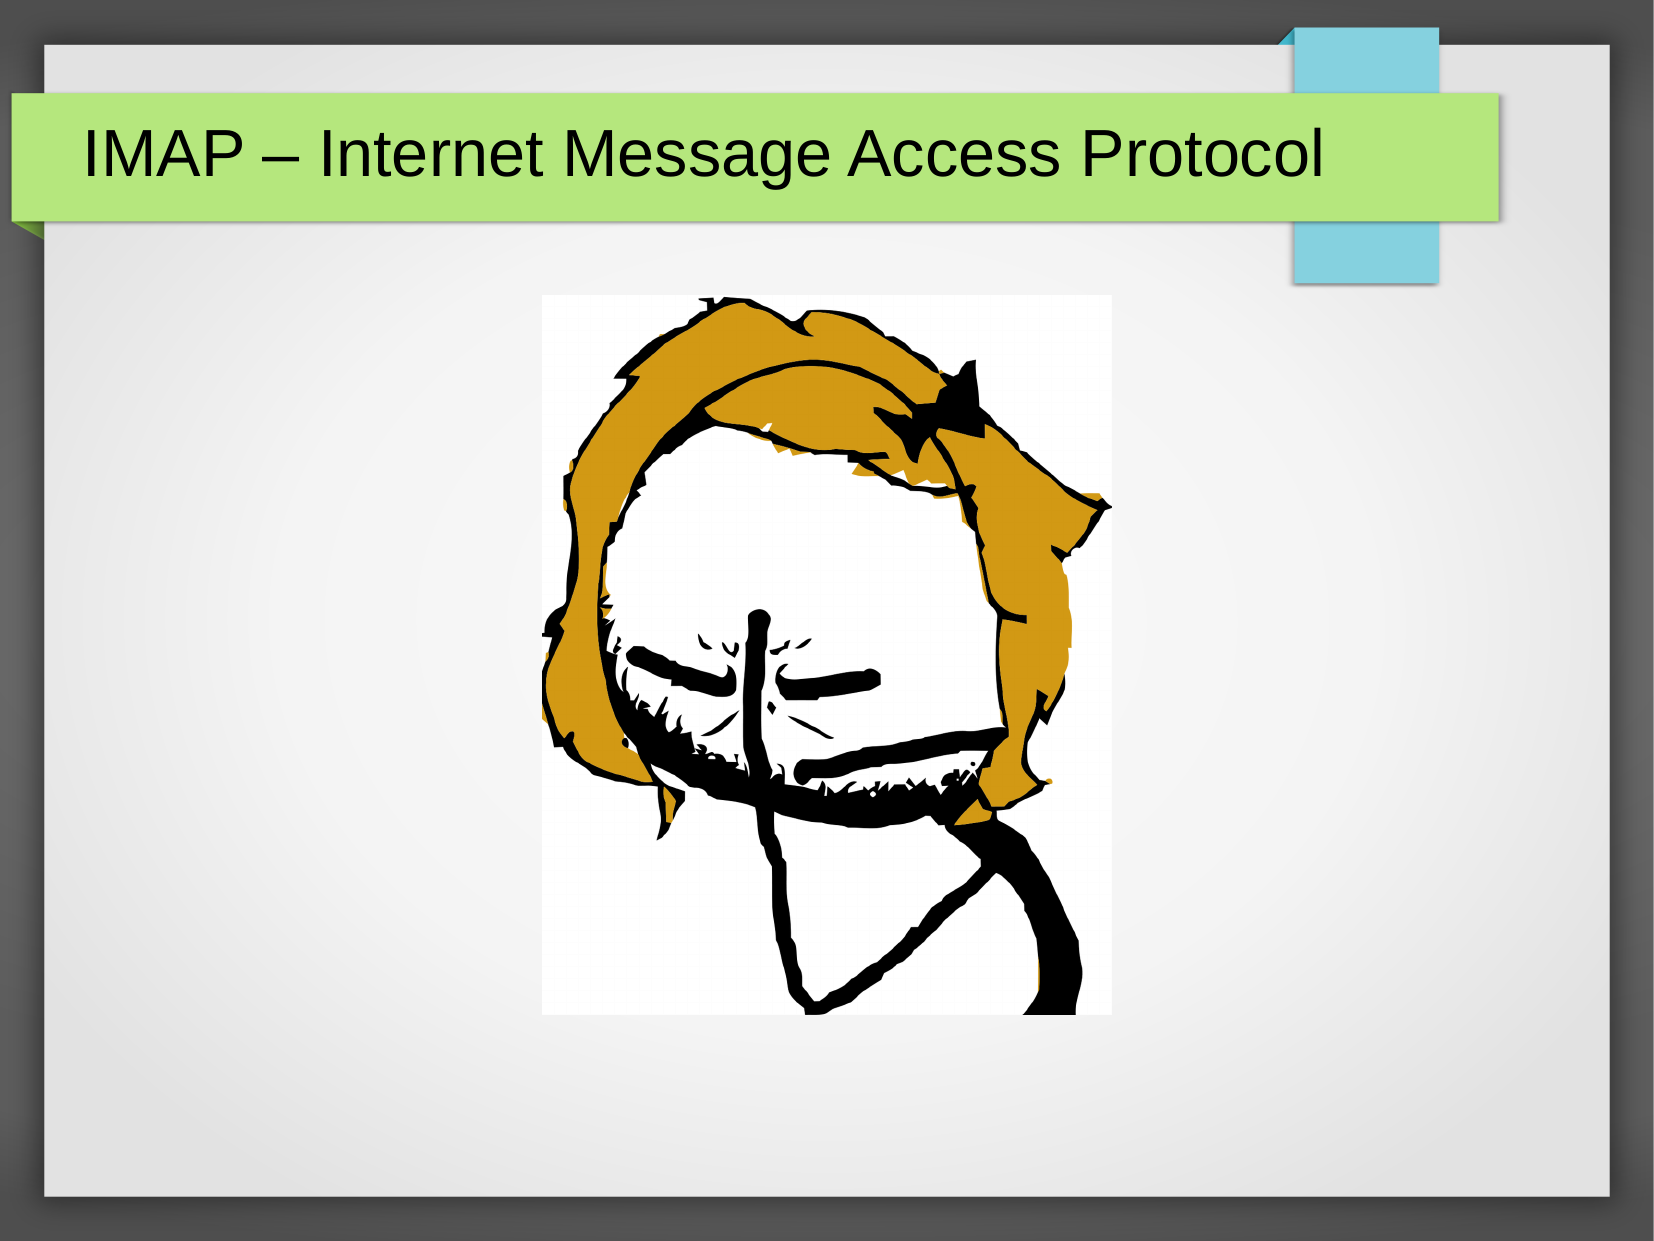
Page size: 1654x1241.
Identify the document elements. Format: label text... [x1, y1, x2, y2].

picture [0, 0, 1654, 1241]
title IMAP – Internet Message Access Protocol [82, 94, 1453, 213]
